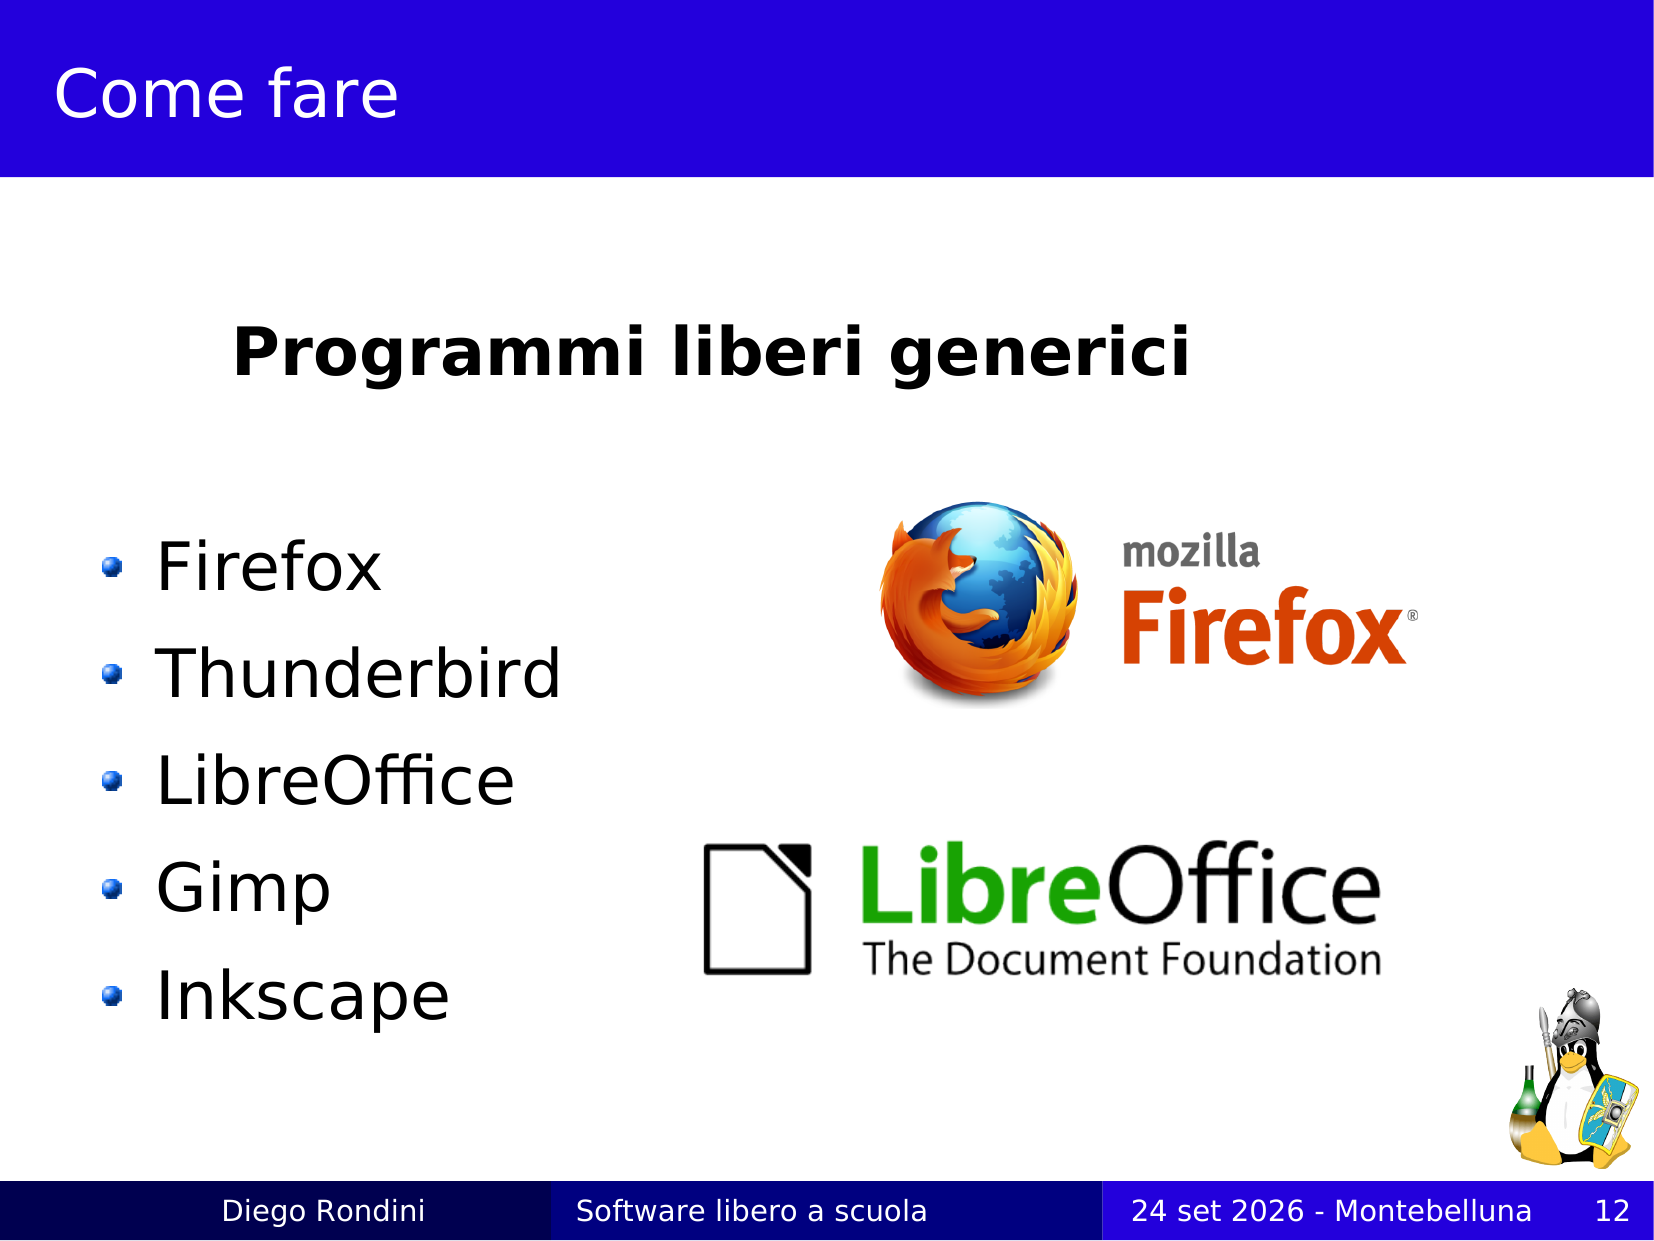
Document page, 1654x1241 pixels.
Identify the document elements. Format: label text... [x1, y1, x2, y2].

picture [875, 501, 1418, 709]
picture [1509, 988, 1639, 1169]
picture [649, 782, 1433, 1034]
list Programmi liberi generici Firefox Thunderbird LibreOffice Gimp Inkscape [84, 313, 1270, 1063]
title Come fare [29, 0, 1518, 198]
